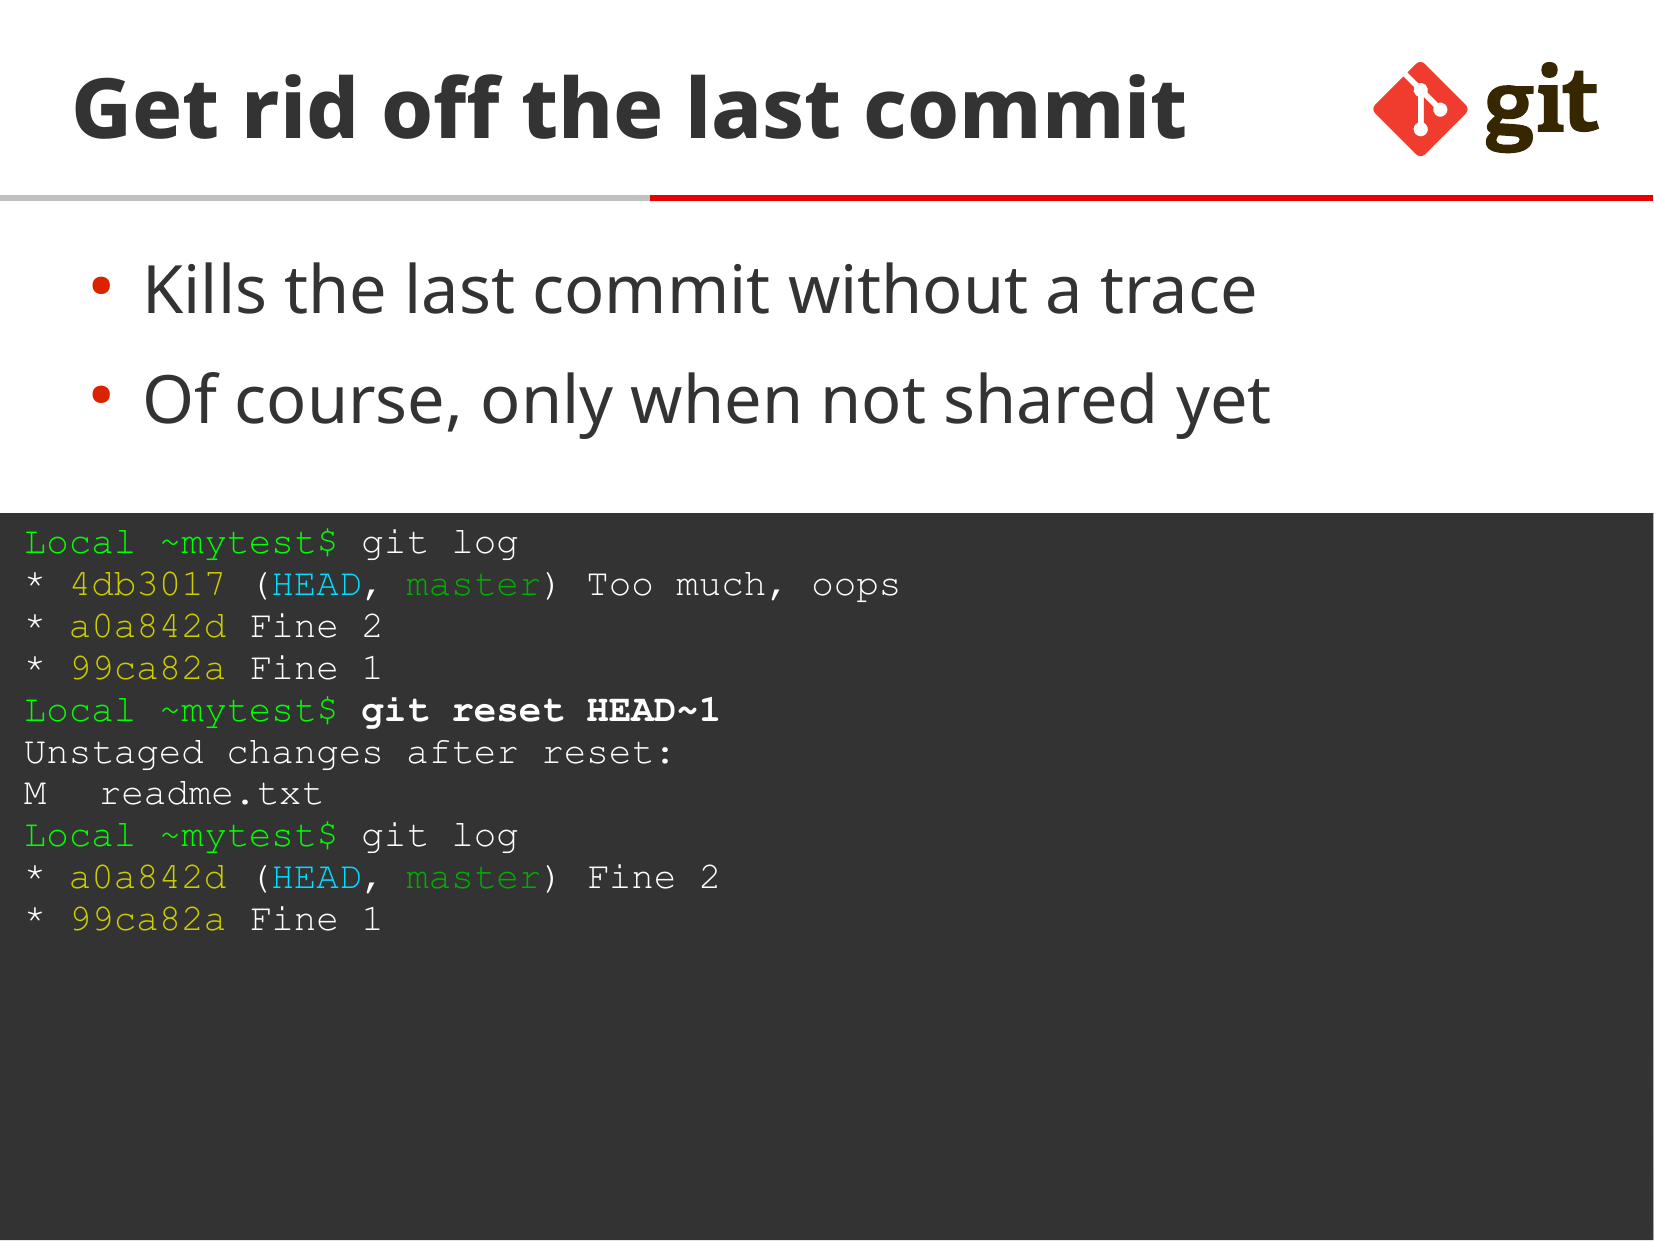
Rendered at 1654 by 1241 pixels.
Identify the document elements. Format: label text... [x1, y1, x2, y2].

list Kills the last commit without a trace Of course, only when not shared yet [56, 239, 1595, 513]
title Get rid off the last commit [56, 36, 1546, 175]
text_box Local ~mytest$ git log * 4db3017 (HEAD, master) Too much, oops * a0a842d Fine 2 * 99ca82a Fine 1 Local ~mytest$ git reset HEAD~1 Unstaged changes after reset: M readme.txt Local ~mytest$ git log * a0a842d (HEAD, master) Fine 2 * 99ca82a Fine 1 [0, 513, 1654, 1241]
